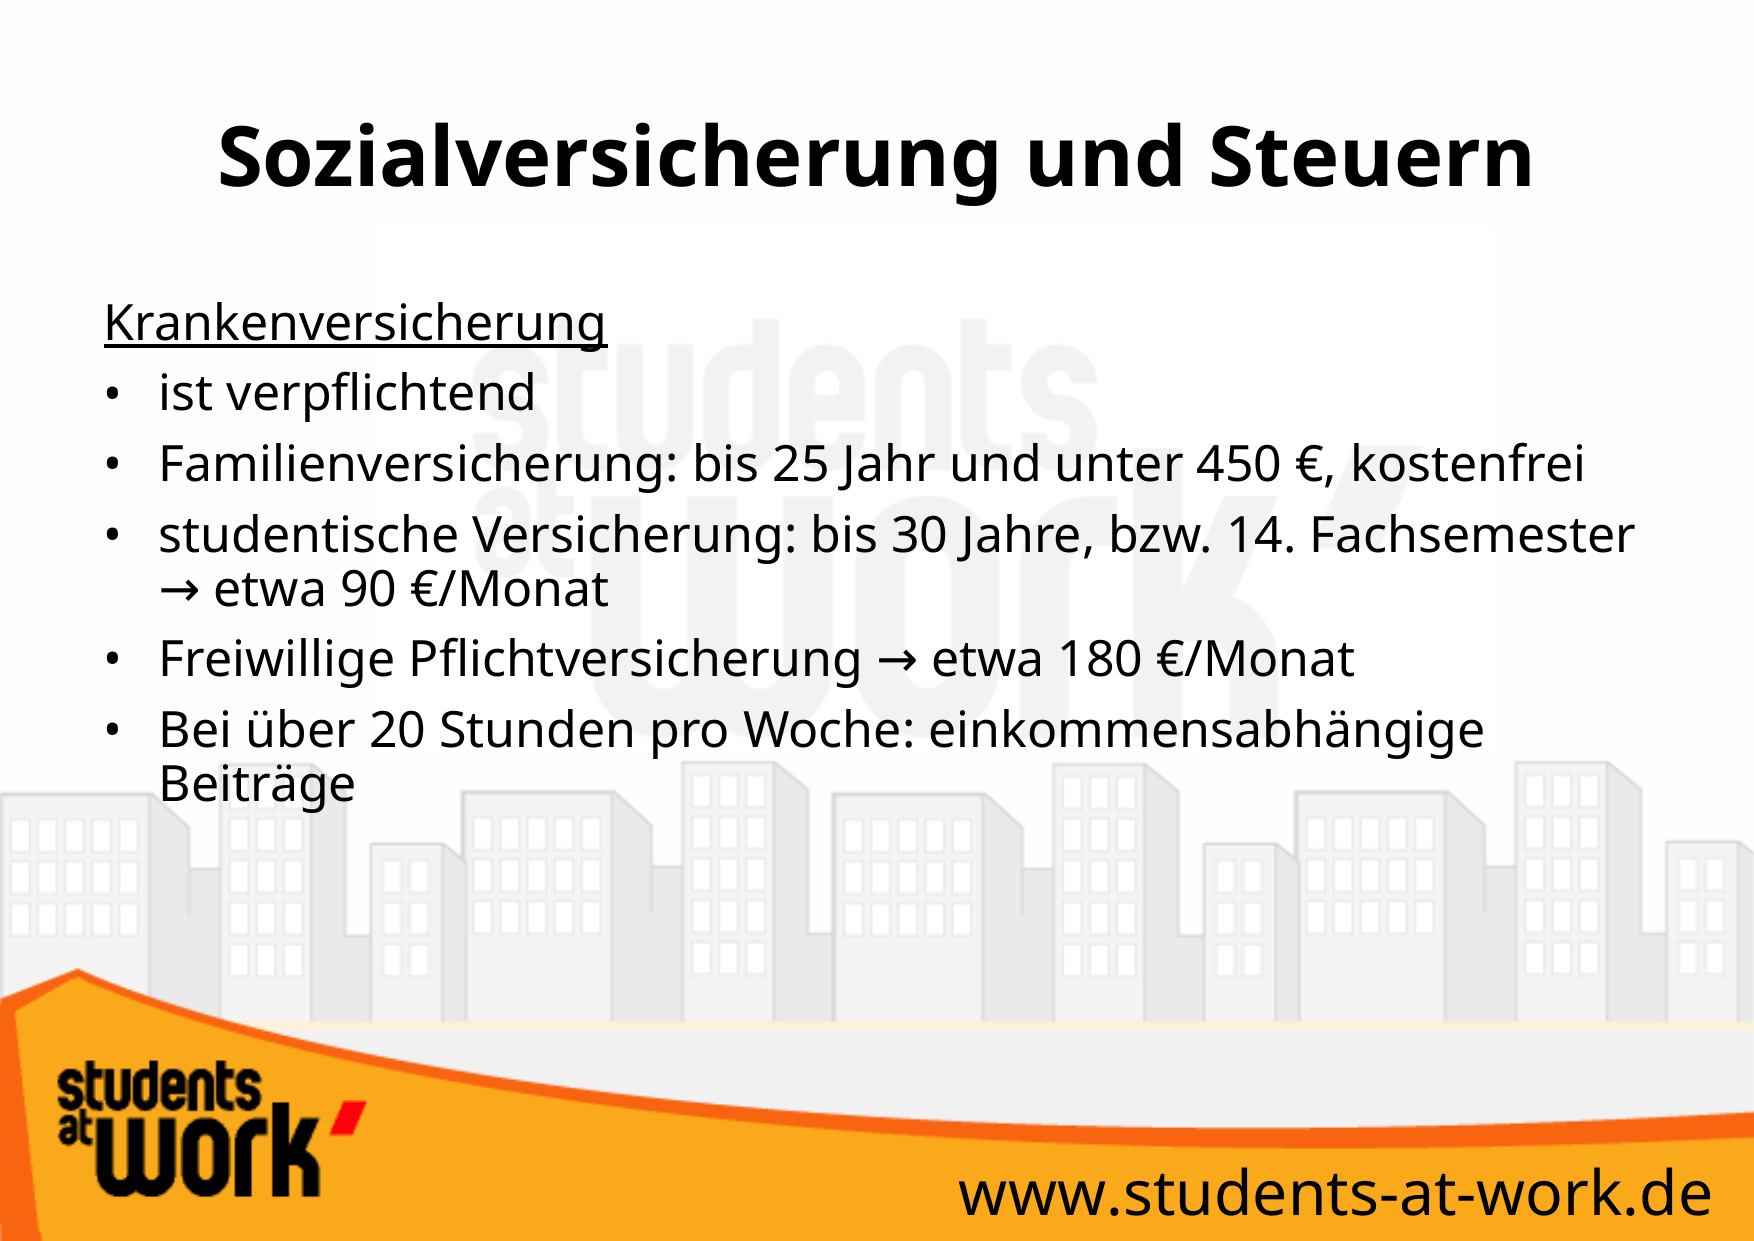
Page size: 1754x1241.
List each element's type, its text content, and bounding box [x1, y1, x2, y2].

title Sozialversicherung und Steuern [87, 49, 1667, 257]
picture [0, 0, 1754, 1241]
text_box www.students-at-work.de [944, 1145, 1730, 1236]
list Krankenversicherung ist verpflichtend Familienversicherung: bis 25 Jahr und unter 450 €, kostenfrei studentische Versicherung: bis 30 Jahre, bzw. 14. Fachsemester → etwa 90 €/Monat Freiwillige Pflichtversicherung → etwa 180 €/Monat Bei über 20 Stunden pro Woche: einkommensabhängige Beiträge [87, 289, 1667, 1109]
